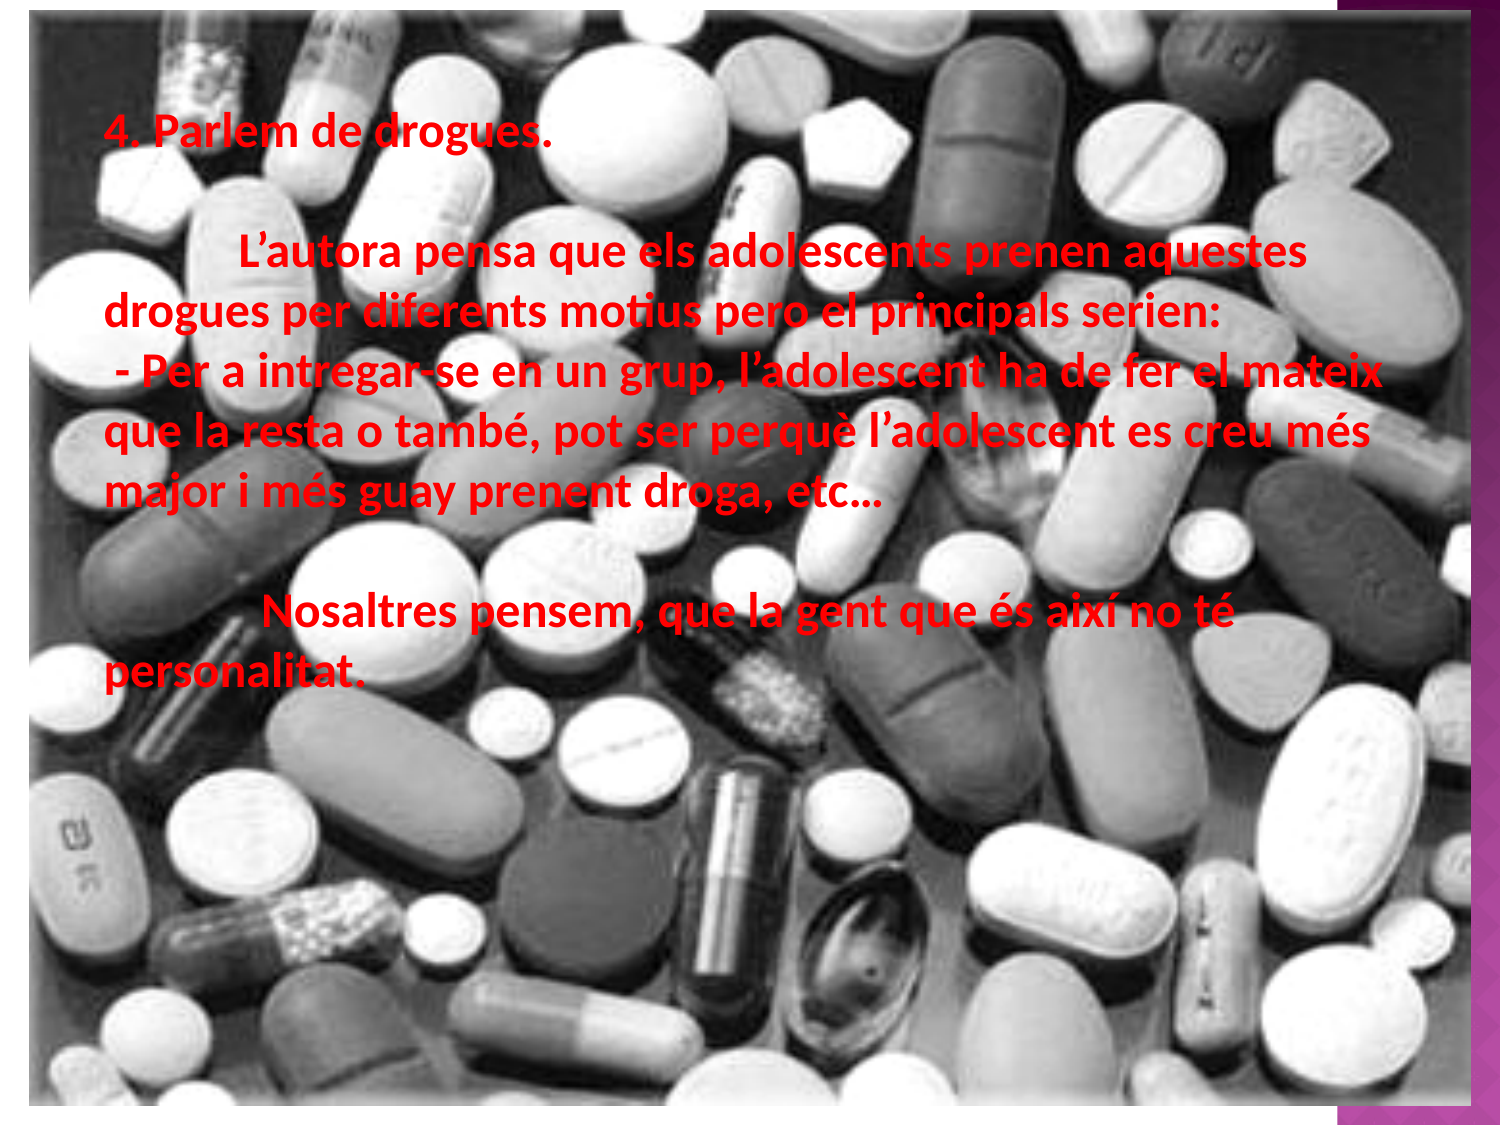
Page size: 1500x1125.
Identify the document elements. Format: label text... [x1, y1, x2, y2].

picture [29, 10, 1471, 1106]
text_box 4. Parlem de drogues. L’autora pensa que els adolescents prenen aquestes drogues per diferents motius pero el principals serien: - Per a intregar-se en un grup, l’adolescent ha de fer el mateix que la resta o també, pot ser perquè l’adolescent es creu més major i més guay prenent droga, etc… Nosaltres pensem, que la gent que és així no té personalitat. [88, 90, 1424, 833]
